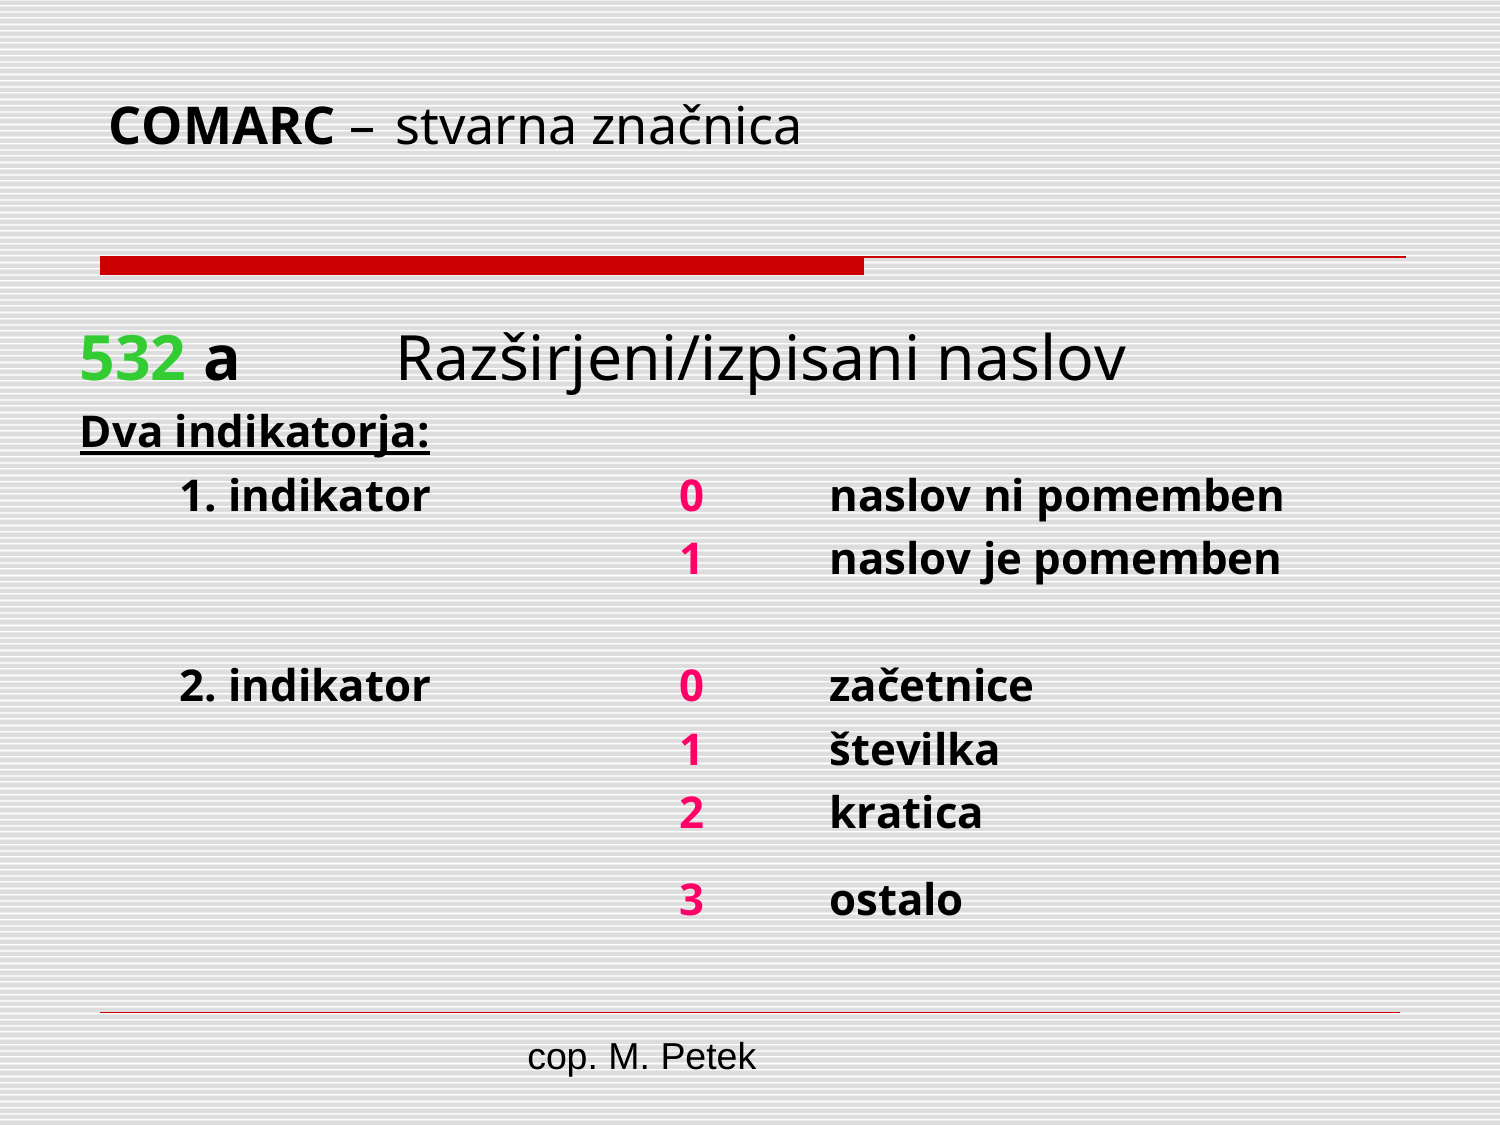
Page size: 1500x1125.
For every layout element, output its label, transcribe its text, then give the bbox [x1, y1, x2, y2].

list 532 a Razširjeni/izpisani naslov Dva indikatorja: 1. indikator 0 naslov ni pomemben 1 naslov je pomemben 2. indikator 0 začetnice 1 številka 2 kratica 3 ostalo [64, 220, 1500, 1117]
picture [0, 0, 1500, 1125]
title COMARC – stvarna značnica [94, 49, 1407, 168]
